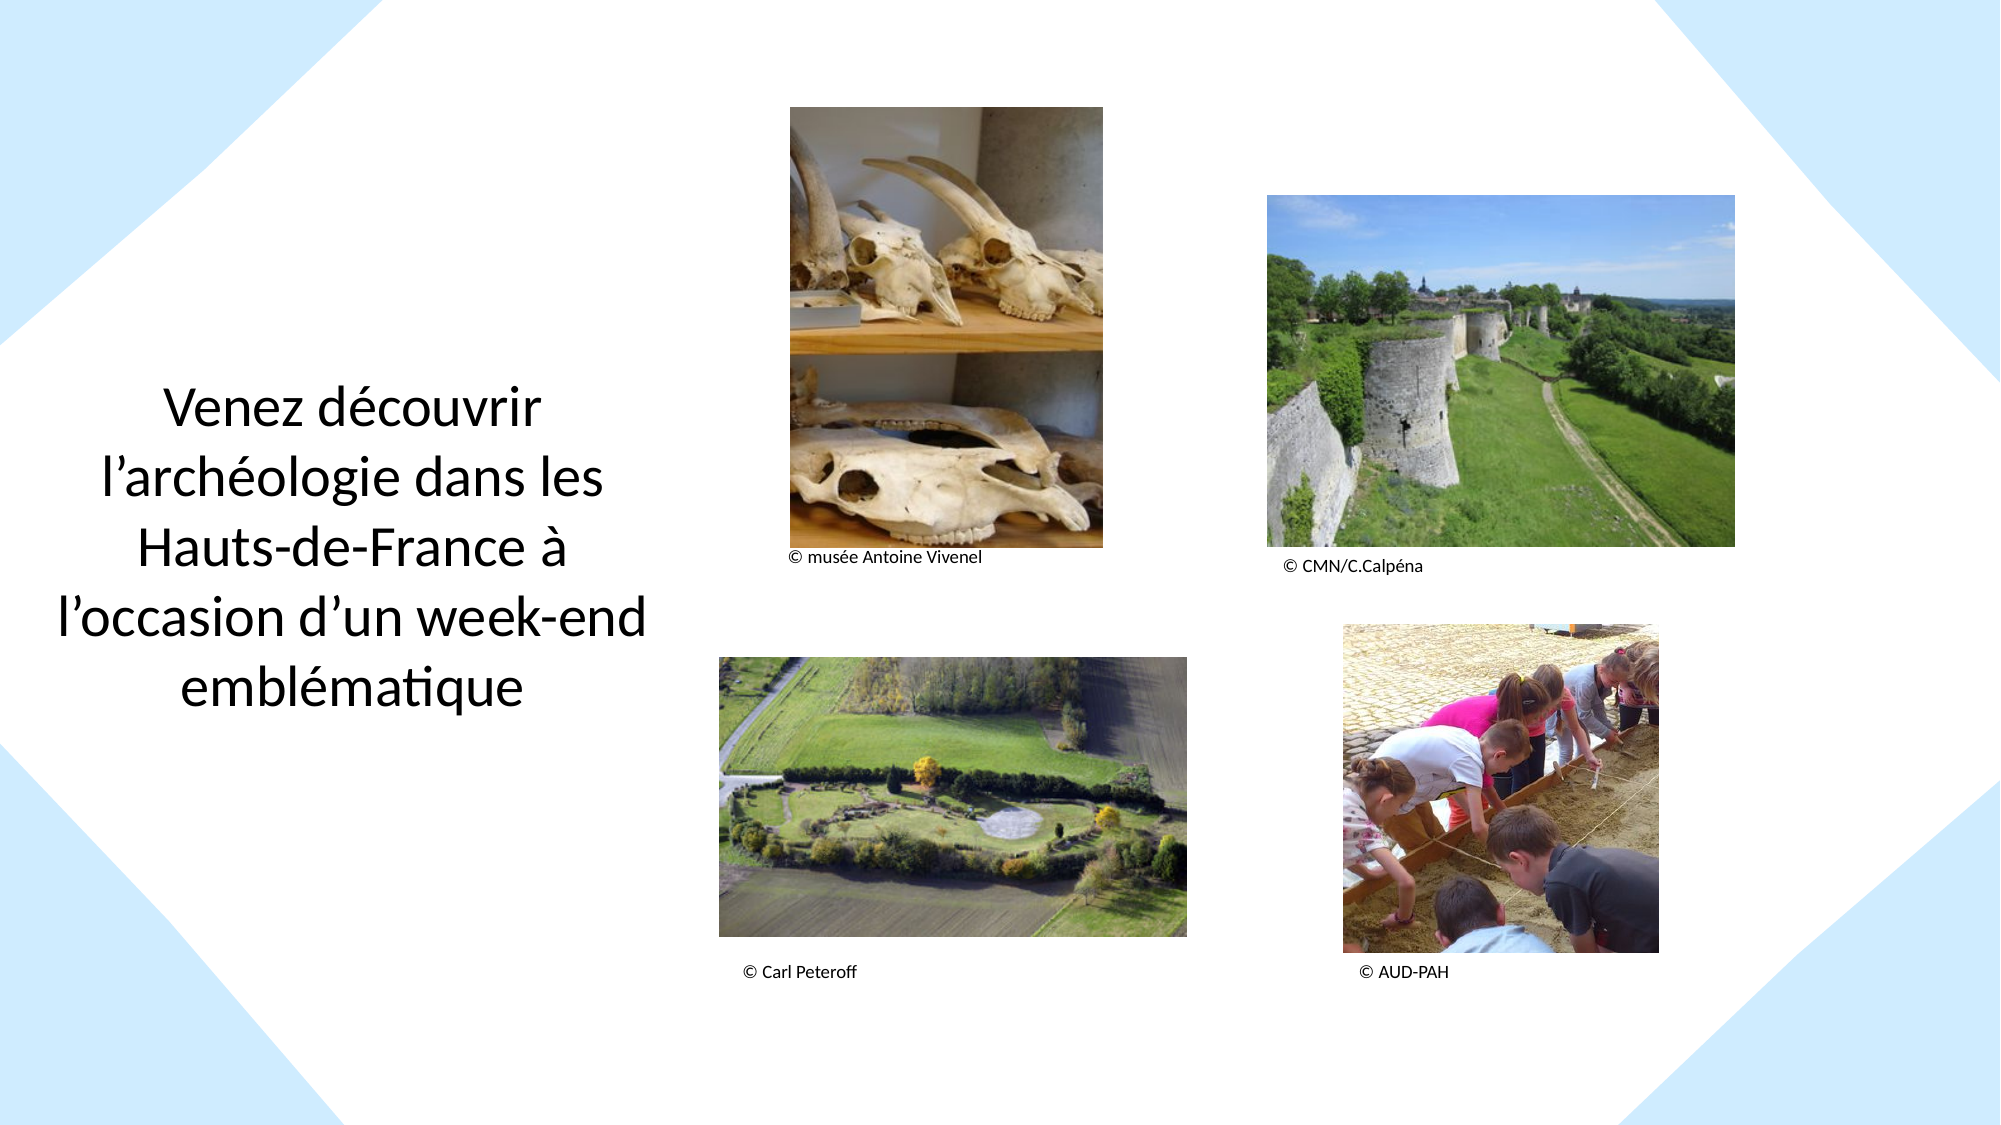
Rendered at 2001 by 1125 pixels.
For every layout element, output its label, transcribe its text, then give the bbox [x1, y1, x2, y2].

text_box [0, 743, 345, 1125]
picture [719, 657, 1187, 938]
text_box © musée Antoine Vivenel [773, 537, 1072, 575]
picture [790, 107, 1103, 548]
picture [1267, 195, 1735, 547]
text_box © Carl Peteroff [727, 952, 1098, 990]
picture [1343, 624, 1659, 952]
text_box [1654, 0, 2000, 383]
text_box [1618, 780, 2000, 1125]
text_box Venez découvrir l’archéologie dans les Hauts-de-France à l’occasion d’un week-end emblématique [33, 361, 673, 726]
text_box © CMN/C.Calpéna [1267, 546, 1638, 584]
text_box © AUD-PAH [1343, 952, 1714, 990]
text_box [0, 0, 383, 346]
